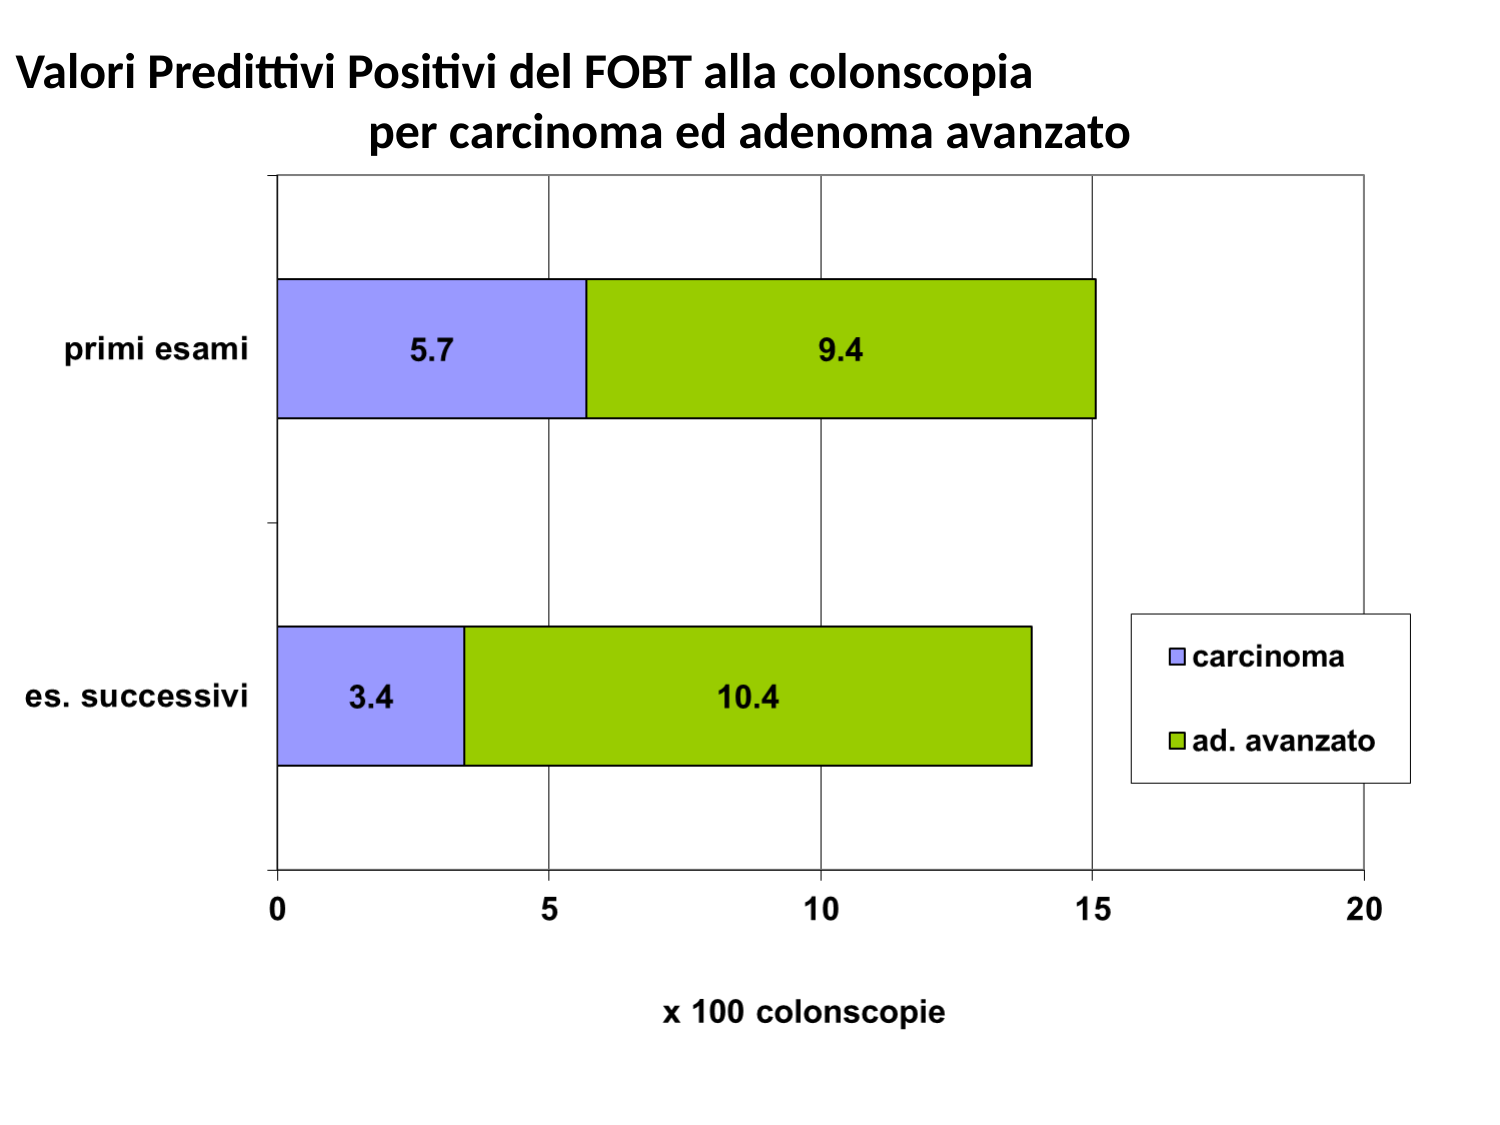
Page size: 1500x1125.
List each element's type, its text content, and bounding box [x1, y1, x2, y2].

text_box Valori Predittivi Positivi del FOBT alla colonscopia per carcinoma ed adenoma avanzato [0, 30, 1500, 138]
picture [0, 138, 1500, 1059]
